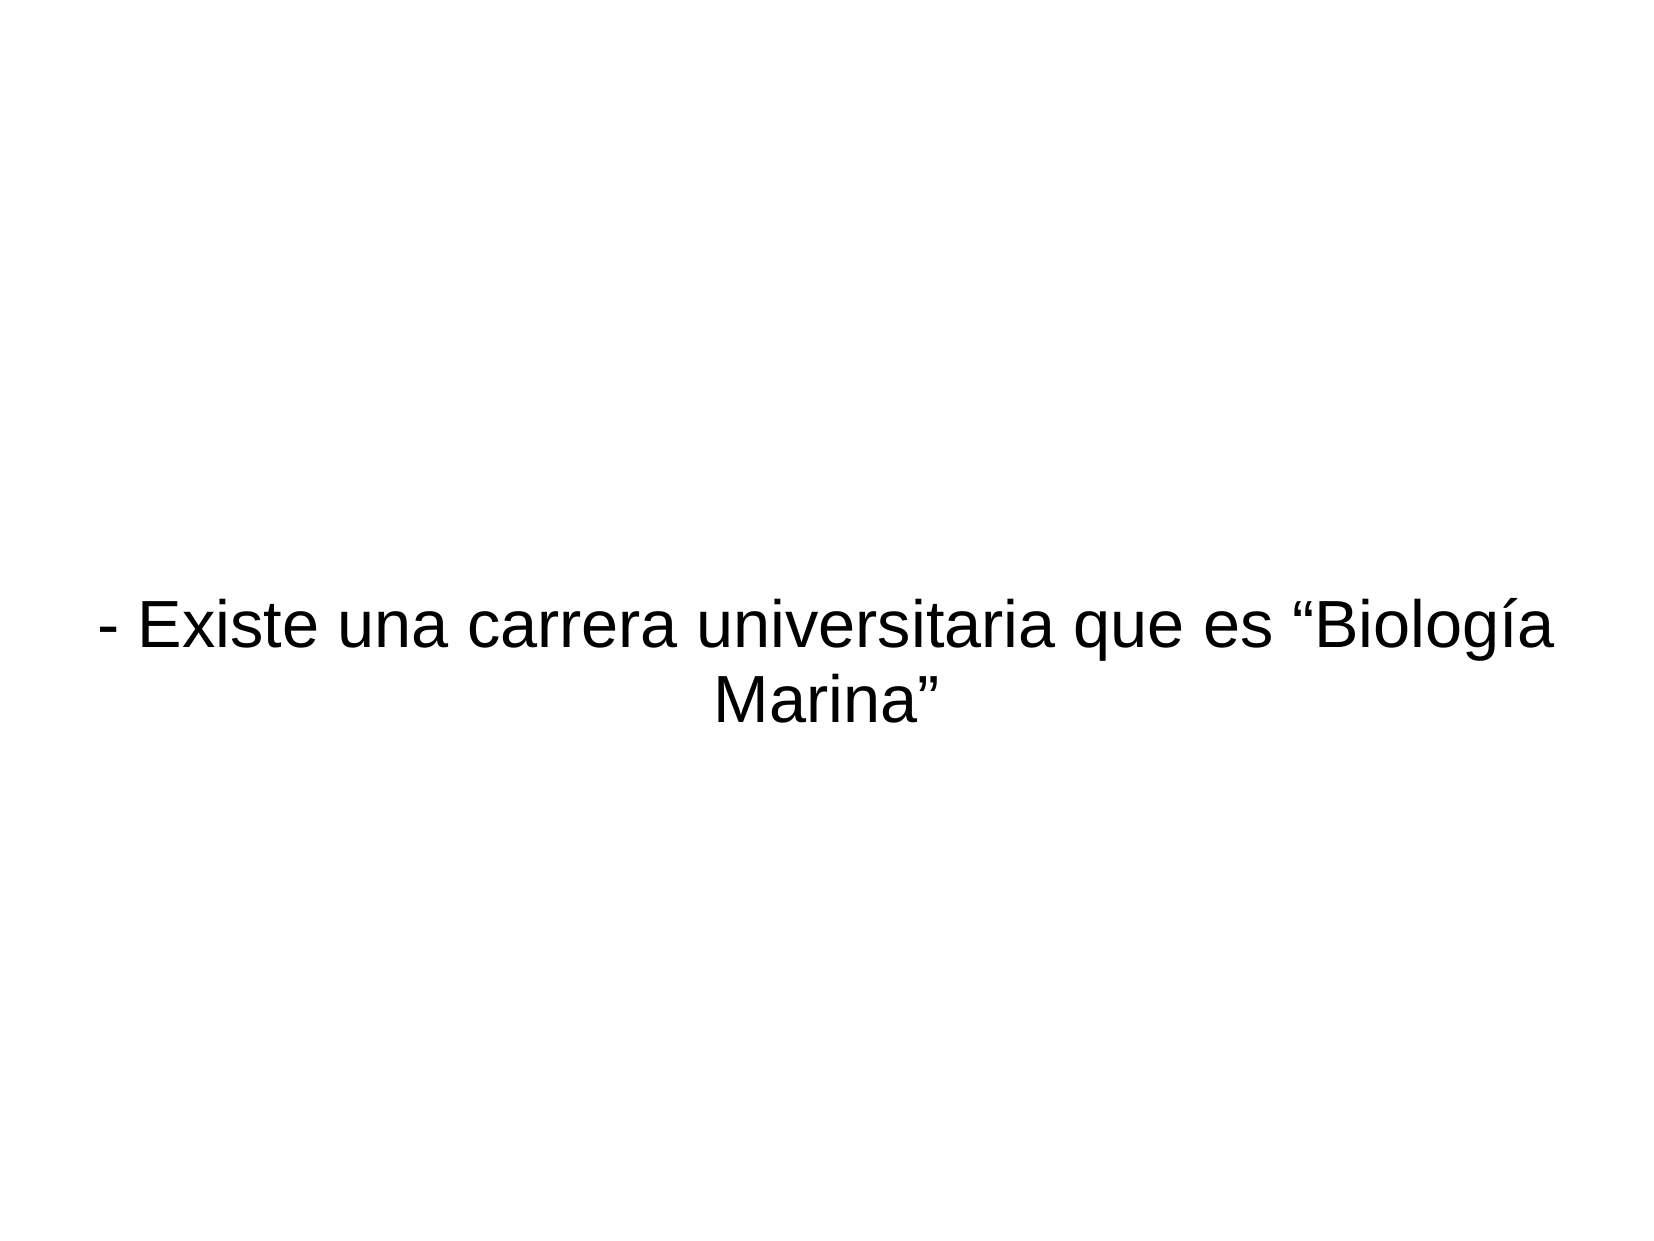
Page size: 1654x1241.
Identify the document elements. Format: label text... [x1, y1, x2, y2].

subtitle - Existe una carrera universitaria que es “Biología Marina” [82, 297, 1571, 1102]
